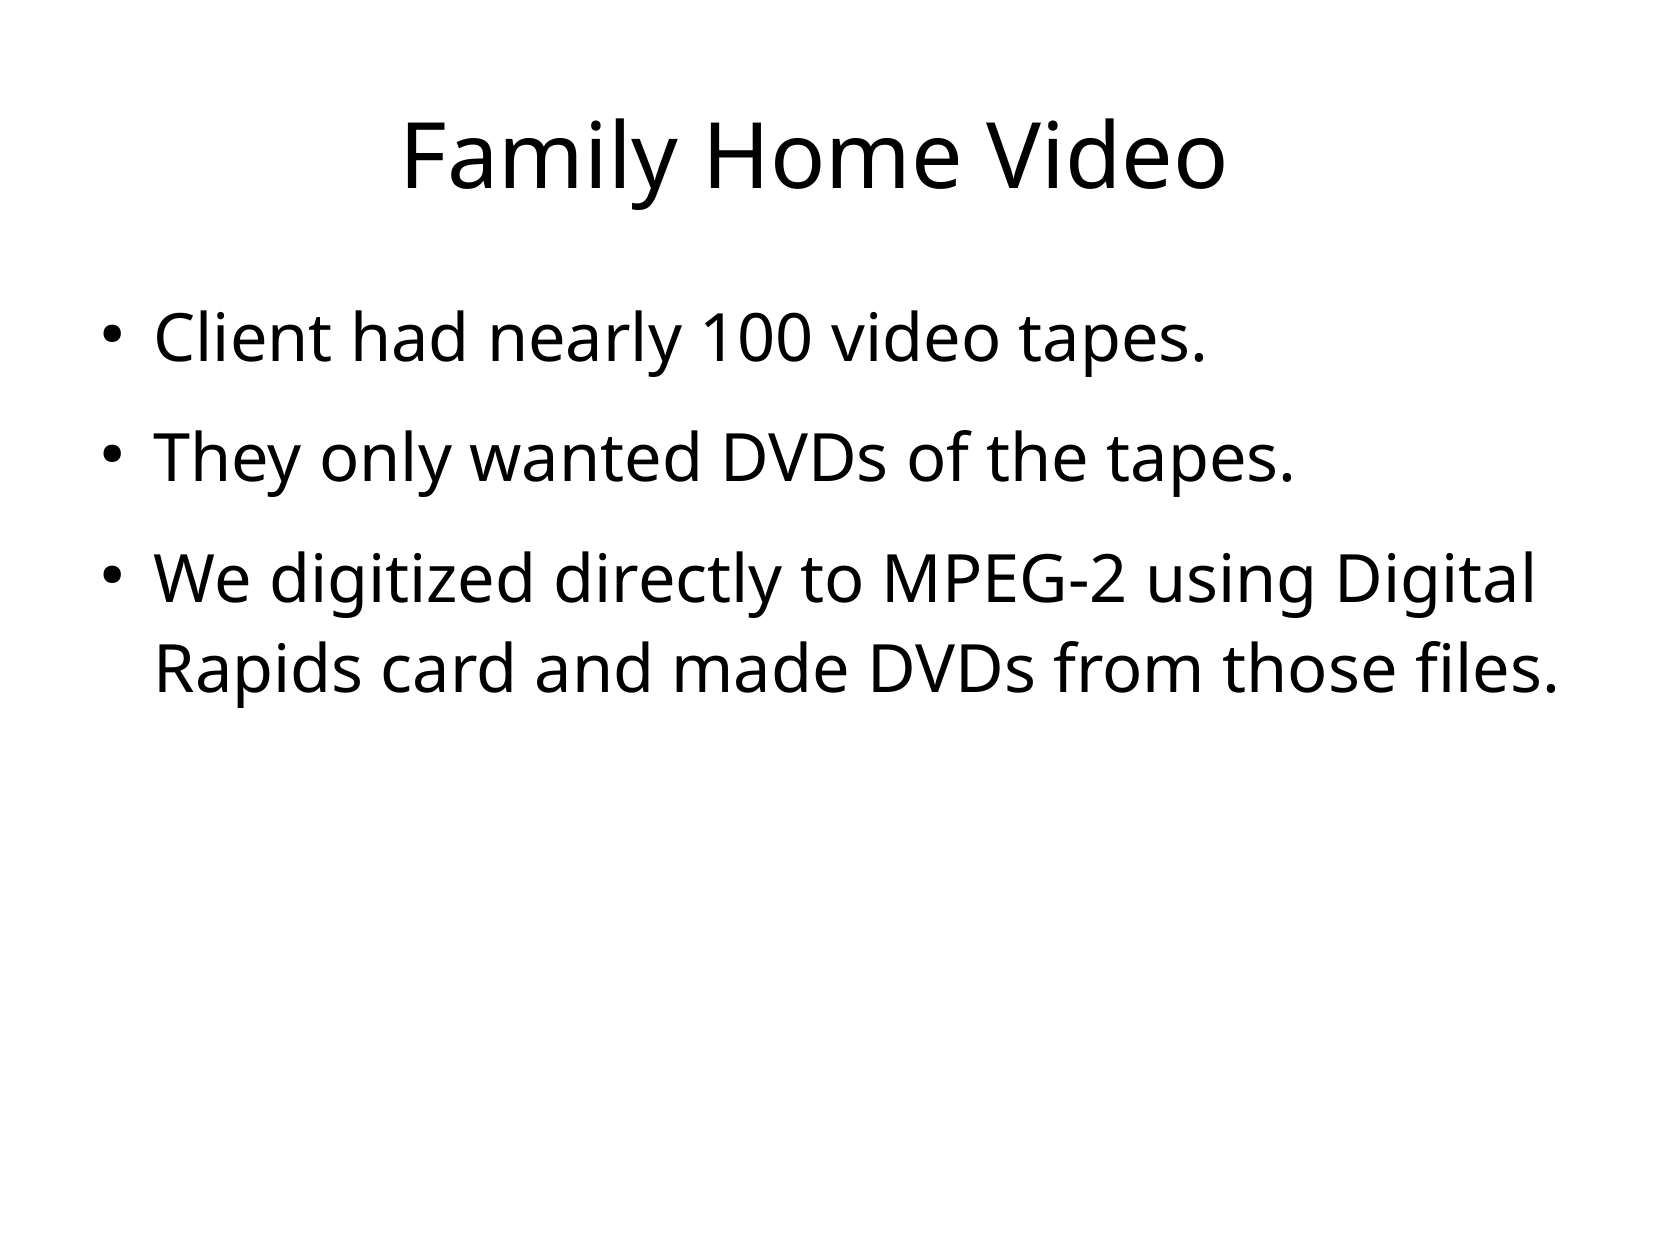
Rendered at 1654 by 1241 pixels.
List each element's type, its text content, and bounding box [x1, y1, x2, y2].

title Family Home Video [82, 49, 1571, 257]
list Client had nearly 100 video tapes. They only wanted DVDs of the tapes. We digitized directly to MPEG-2 using Digital Rapids card and made DVDs from those files. [82, 290, 1571, 1109]
